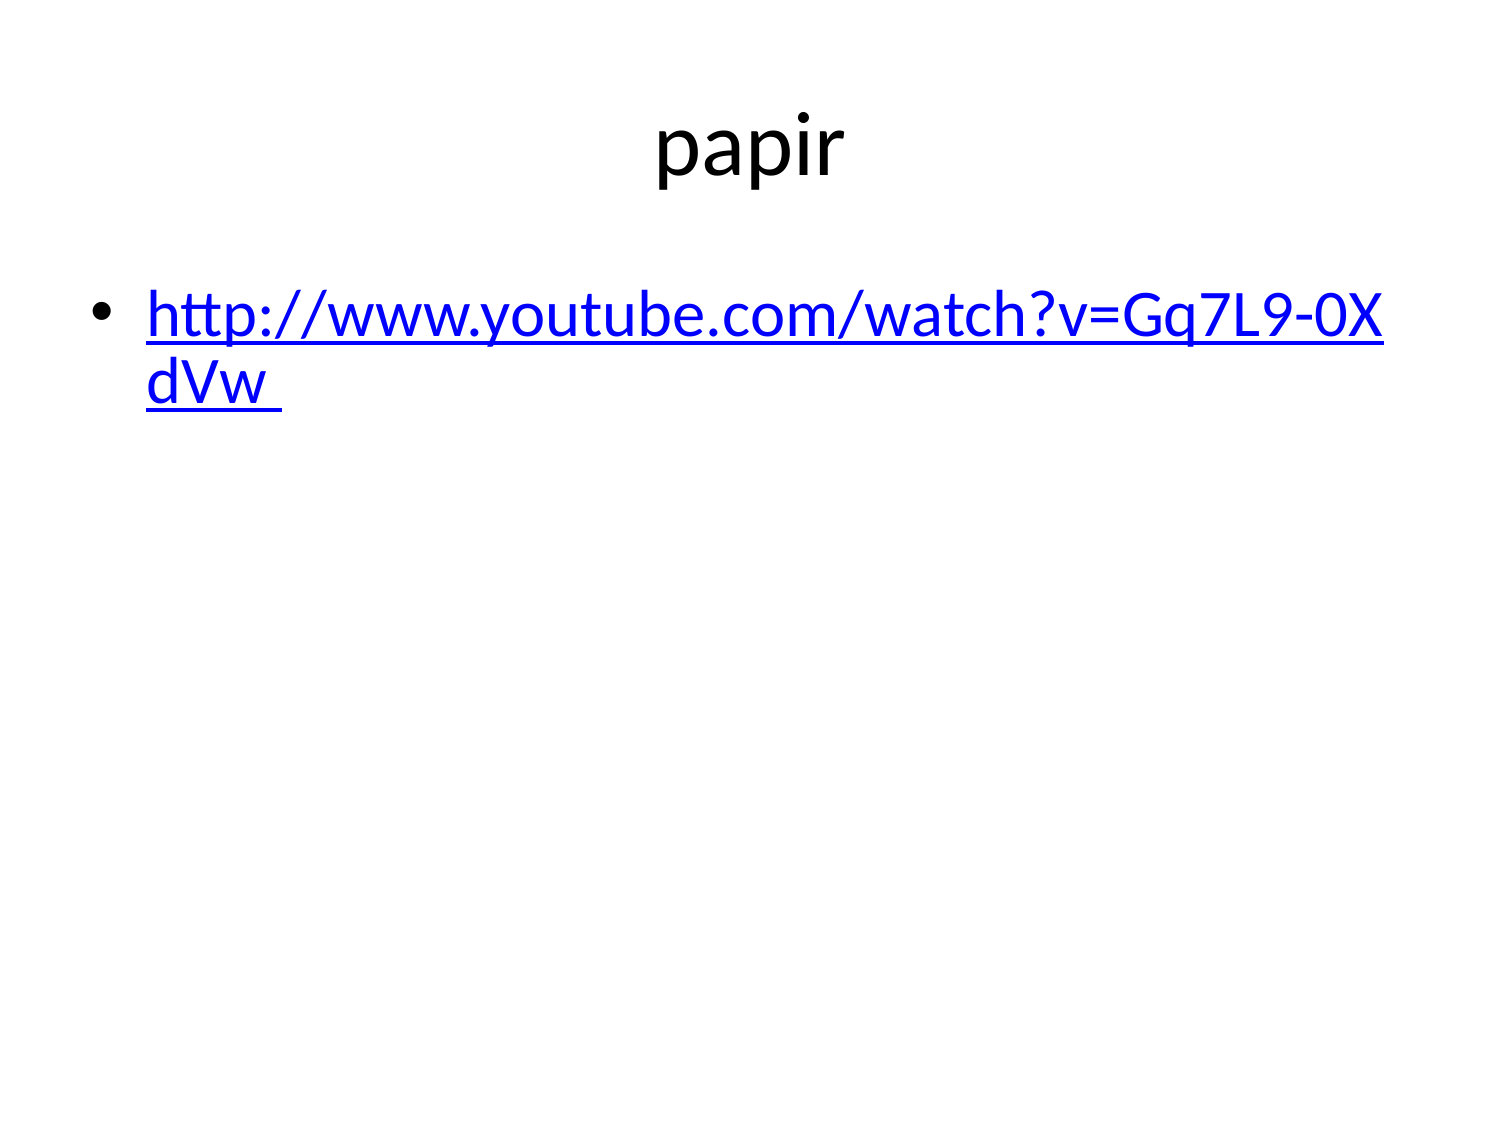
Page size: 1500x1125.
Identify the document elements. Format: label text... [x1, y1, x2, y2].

list http://www.youtube.com/watch?v=Gq7L9-0XdVw [75, 262, 1425, 1005]
title papir [75, 45, 1425, 233]
